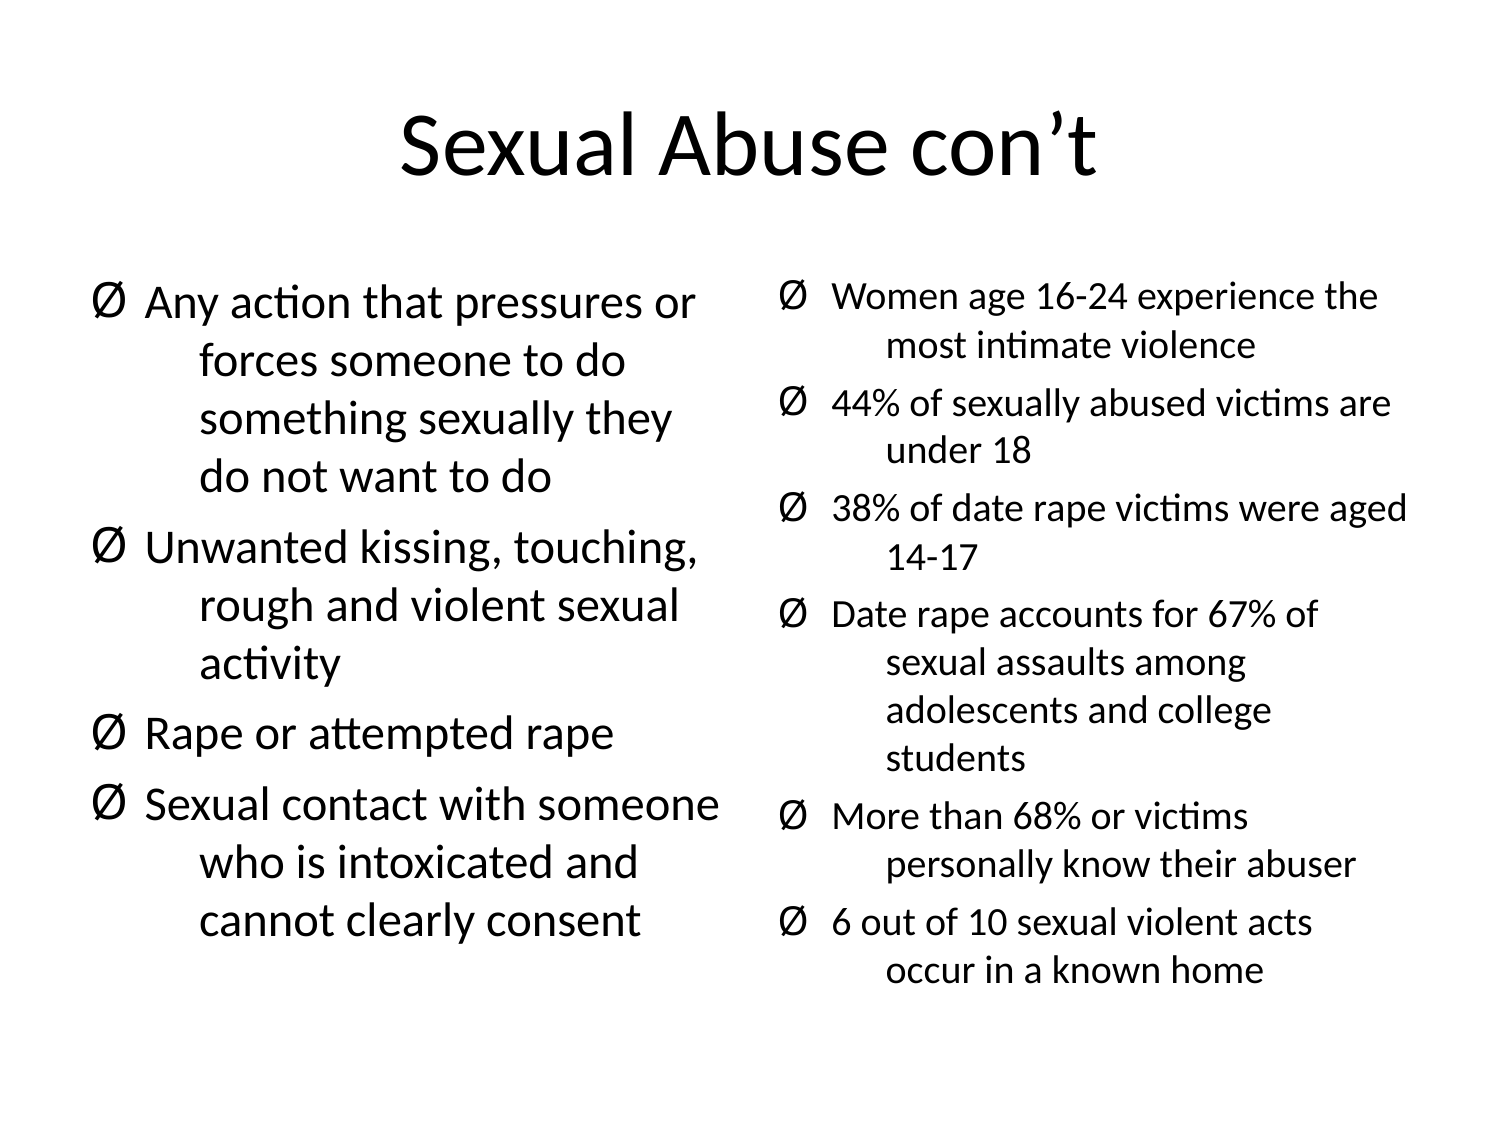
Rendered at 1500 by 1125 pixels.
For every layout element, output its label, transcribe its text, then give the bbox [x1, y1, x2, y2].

list Women age 16-24 experience the most intimate violence 44% of sexually abused victims are under 18 38% of date rape victims were aged 14-17 Date rape accounts for 67% of sexual assaults among adolescents and college students More than 68% or victims personally know their abuser 6 out of 10 sexual violent acts occur in a known home [762, 262, 1426, 1005]
list Any action that pressures or forces someone to do something sexually they do not want to do Unwanted kissing, touching, rough and violent sexual activity Rape or attempted rape Sexual contact with someone who is intoxicated and cannot clearly consent [75, 262, 738, 1005]
title Sexual Abuse con’t [75, 45, 1426, 233]
